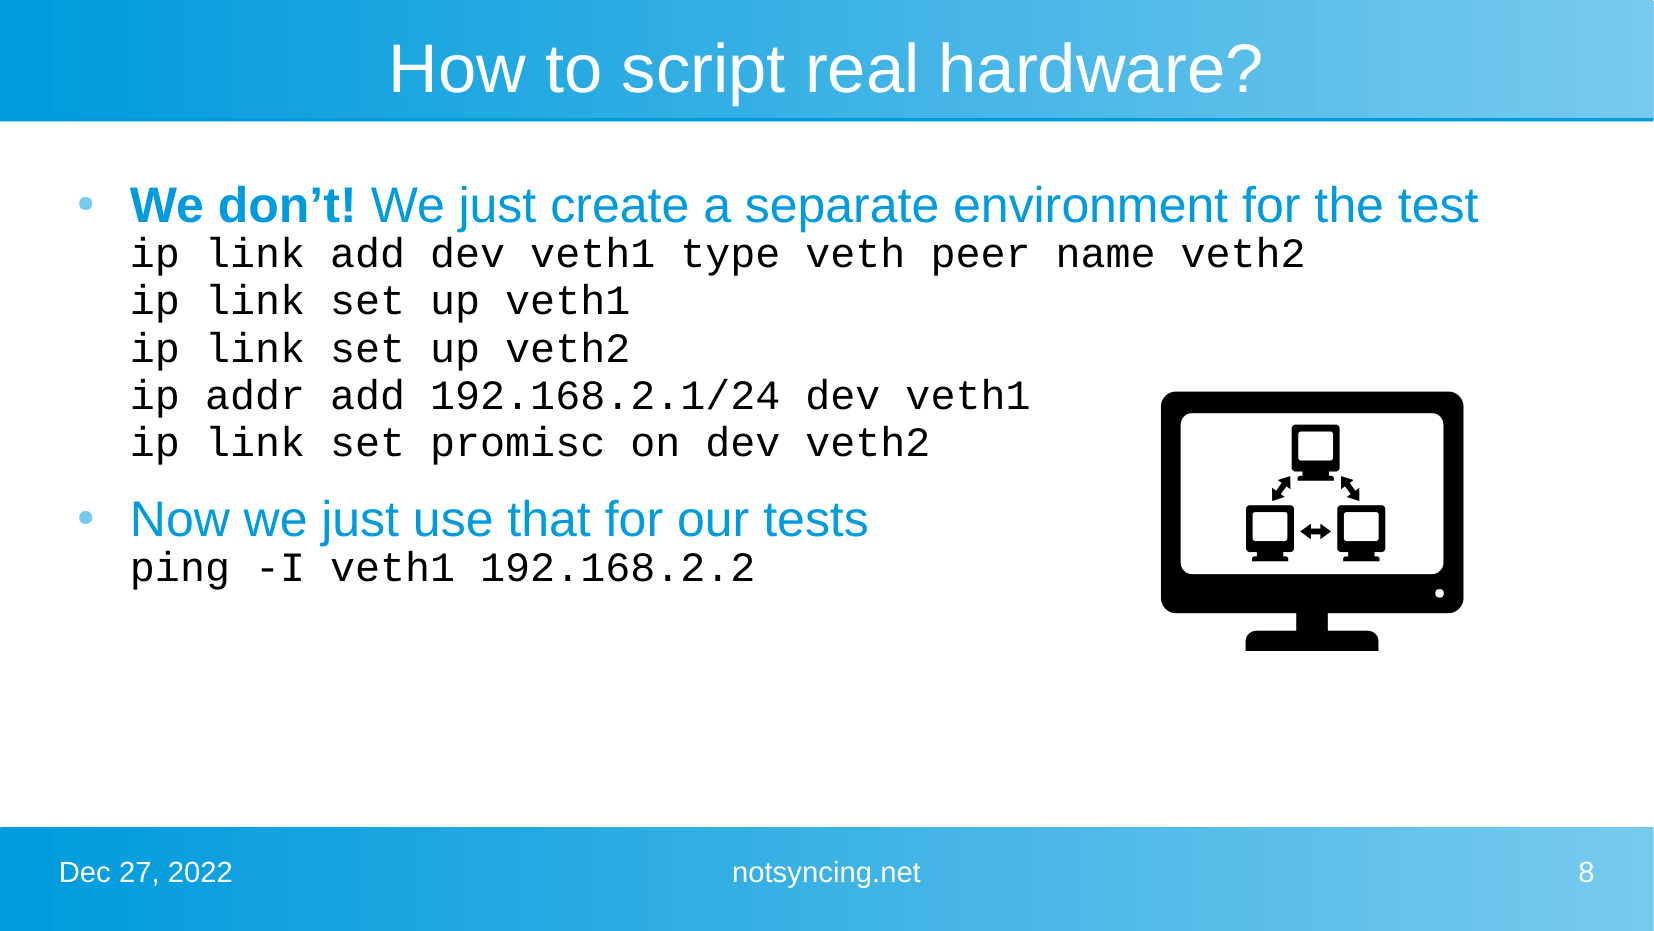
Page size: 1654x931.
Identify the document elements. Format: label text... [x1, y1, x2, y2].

text_box 🖧 [1050, 311, 1582, 689]
title How to script real hardware? [59, 29, 1595, 108]
list We don’t! We just create a separate environment for the test ip link add dev veth1 type veth peer name veth2 ip link set up veth1 ip link set up veth2 ip addr add 192.168.2.1/24 dev veth1 ip link set promisc on dev veth2 Now we just use that for our tests ping -I veth1 192.168.2.2 [59, 177, 1595, 768]
text_box 🖵 [1130, 351, 1581, 719]
